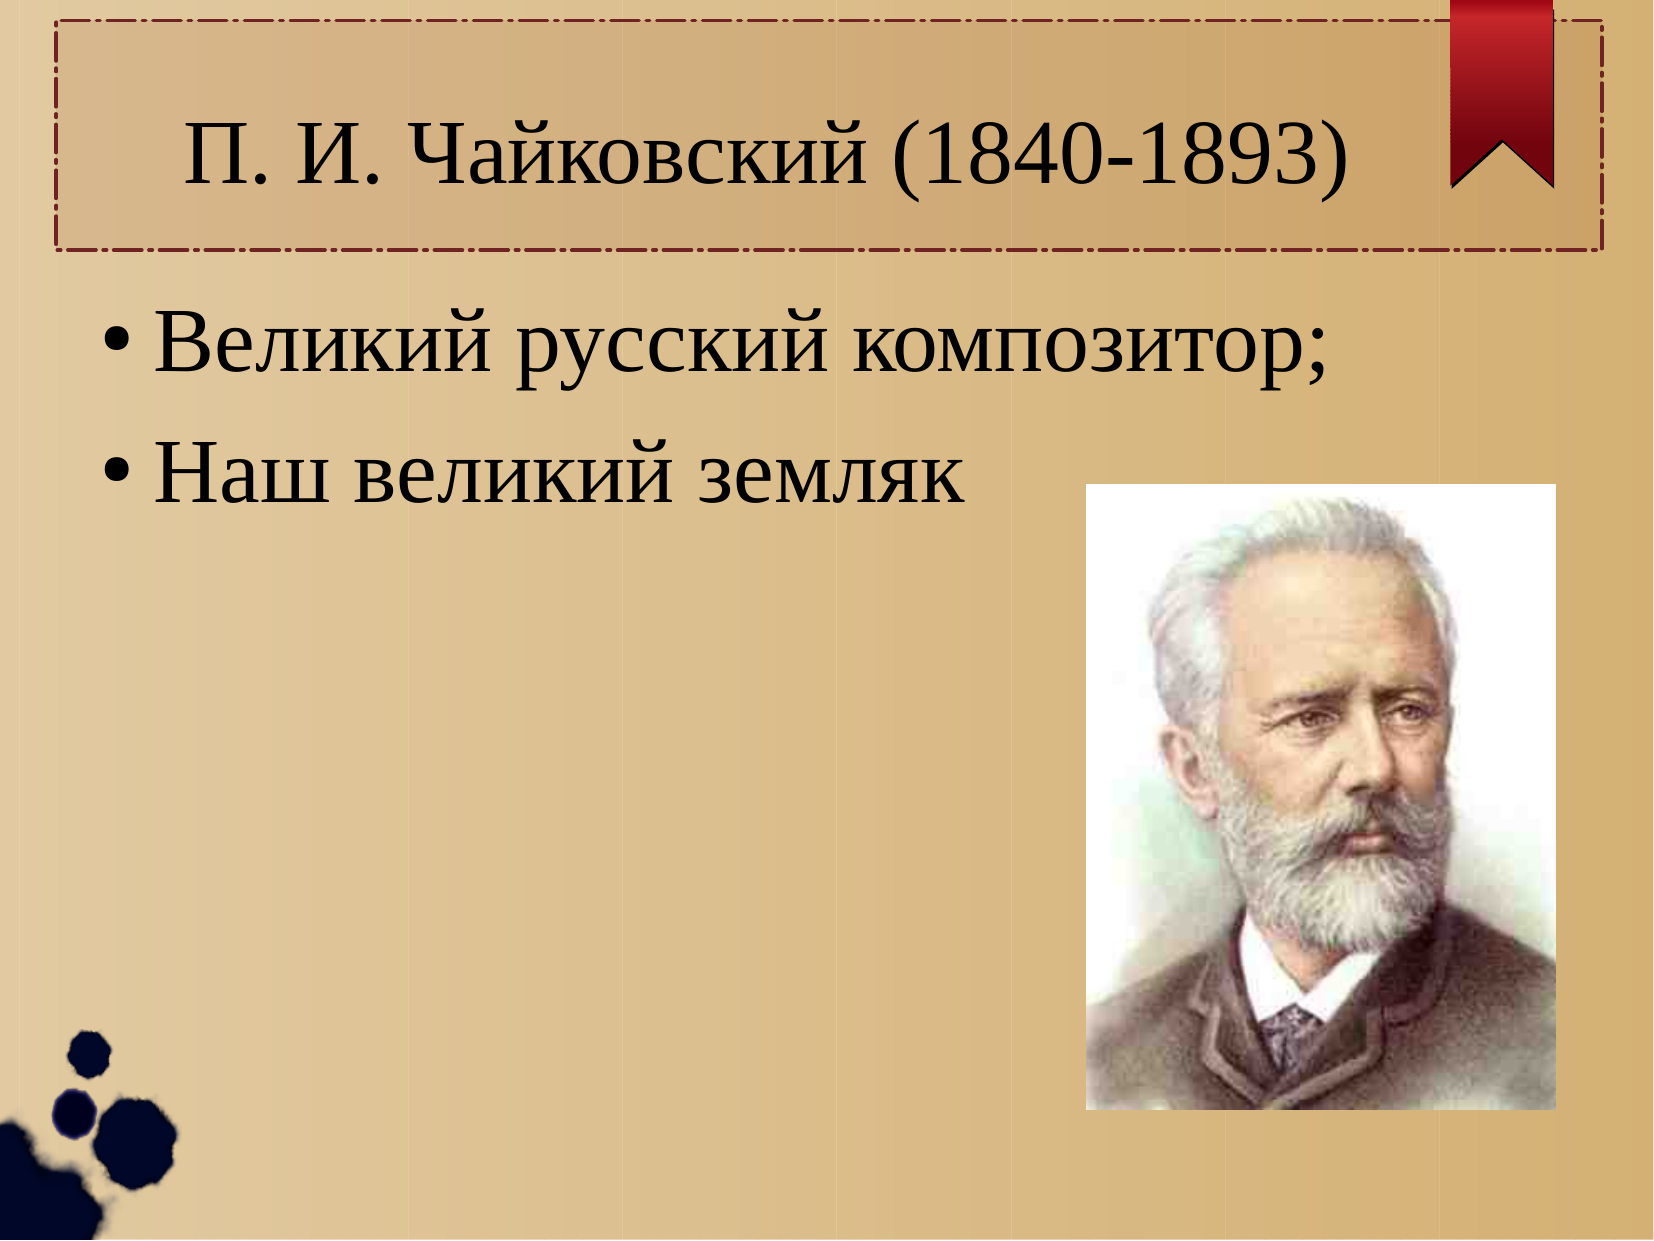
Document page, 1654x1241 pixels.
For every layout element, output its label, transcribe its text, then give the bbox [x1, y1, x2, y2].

title П. И. Чайковский (1840-1893) [82, 49, 1453, 257]
picture [1086, 484, 1556, 1110]
list Великий русский композитор; Наш великий земляк [82, 290, 1538, 1010]
